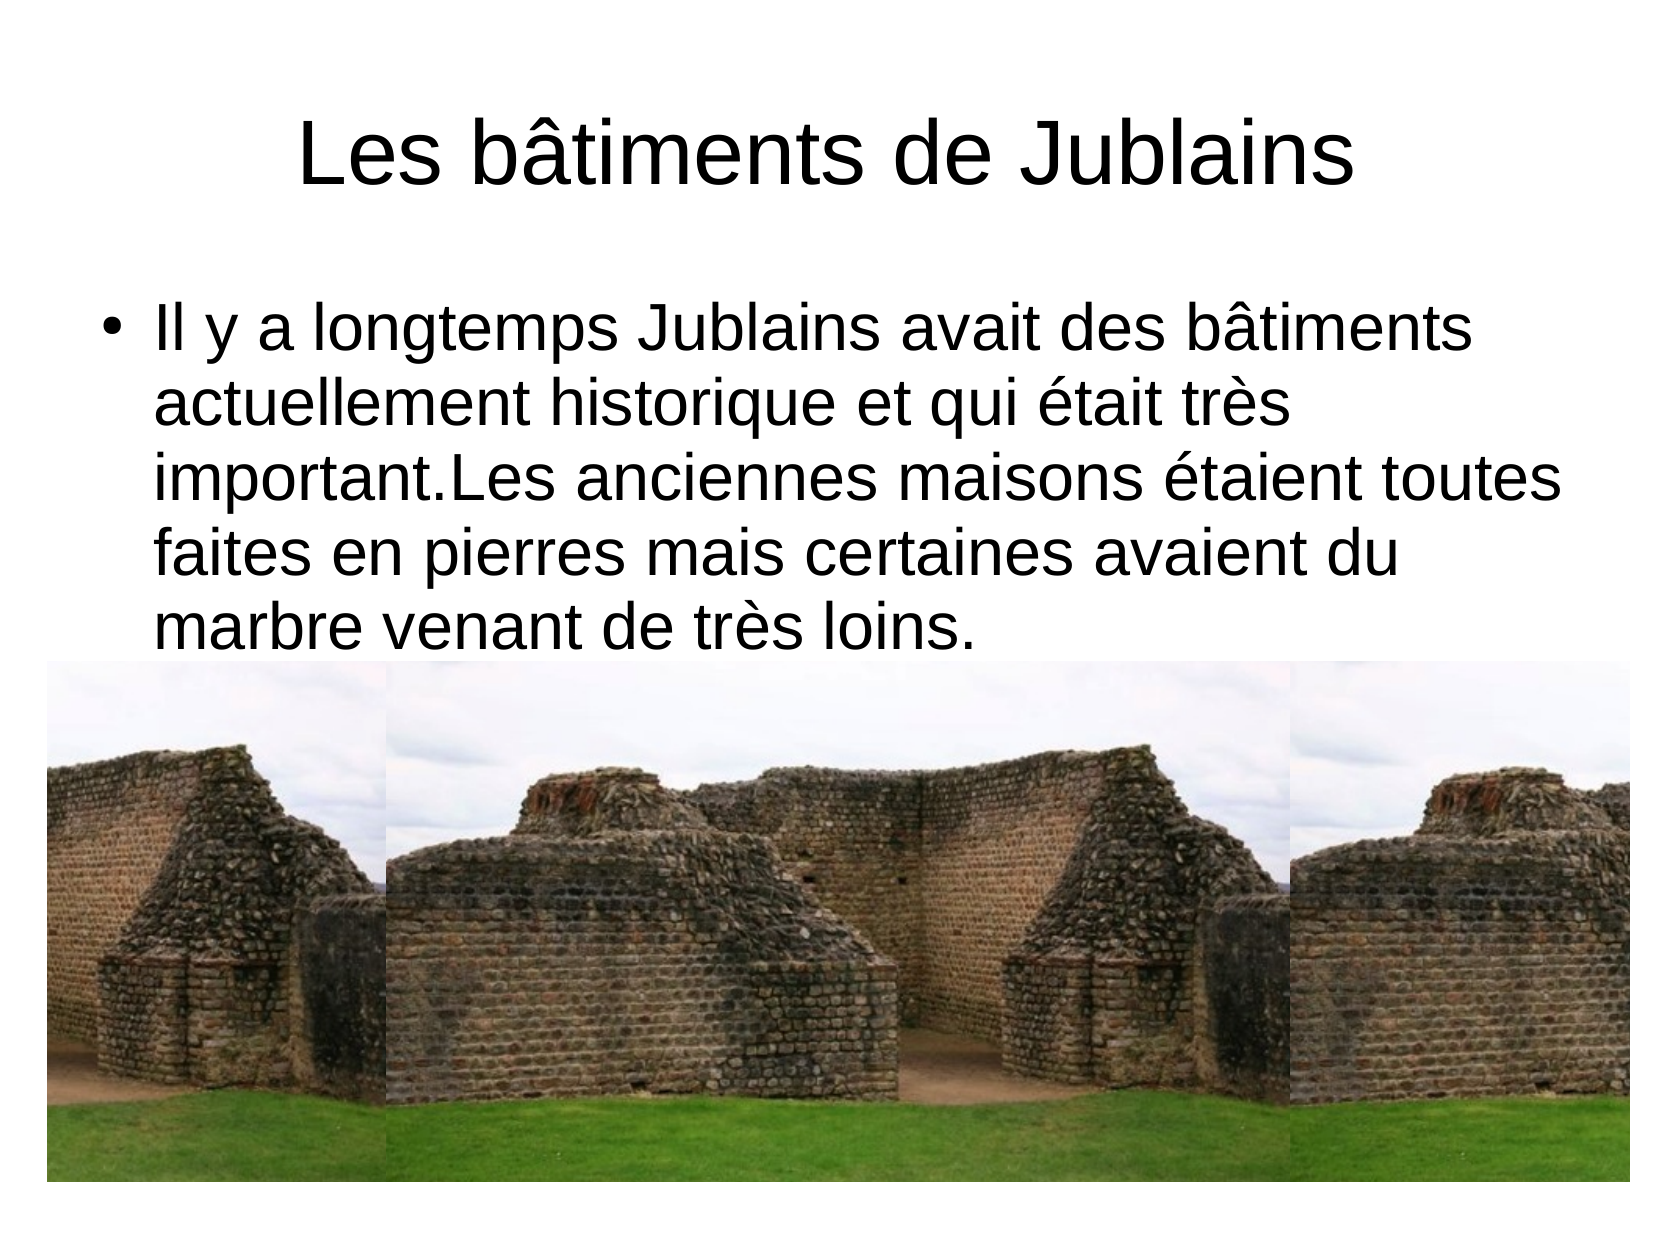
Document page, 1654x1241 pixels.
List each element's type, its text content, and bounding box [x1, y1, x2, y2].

text_box [47, 661, 1630, 1182]
title Les bâtiments de Jublains [82, 49, 1571, 257]
list Il y a longtemps Jublains avait des bâtiments actuellement historique et qui était très important.Les anciennes maisons étaient toutes faites en pierres mais certaines avaient du marbre venant de très loins. [82, 290, 1571, 661]
